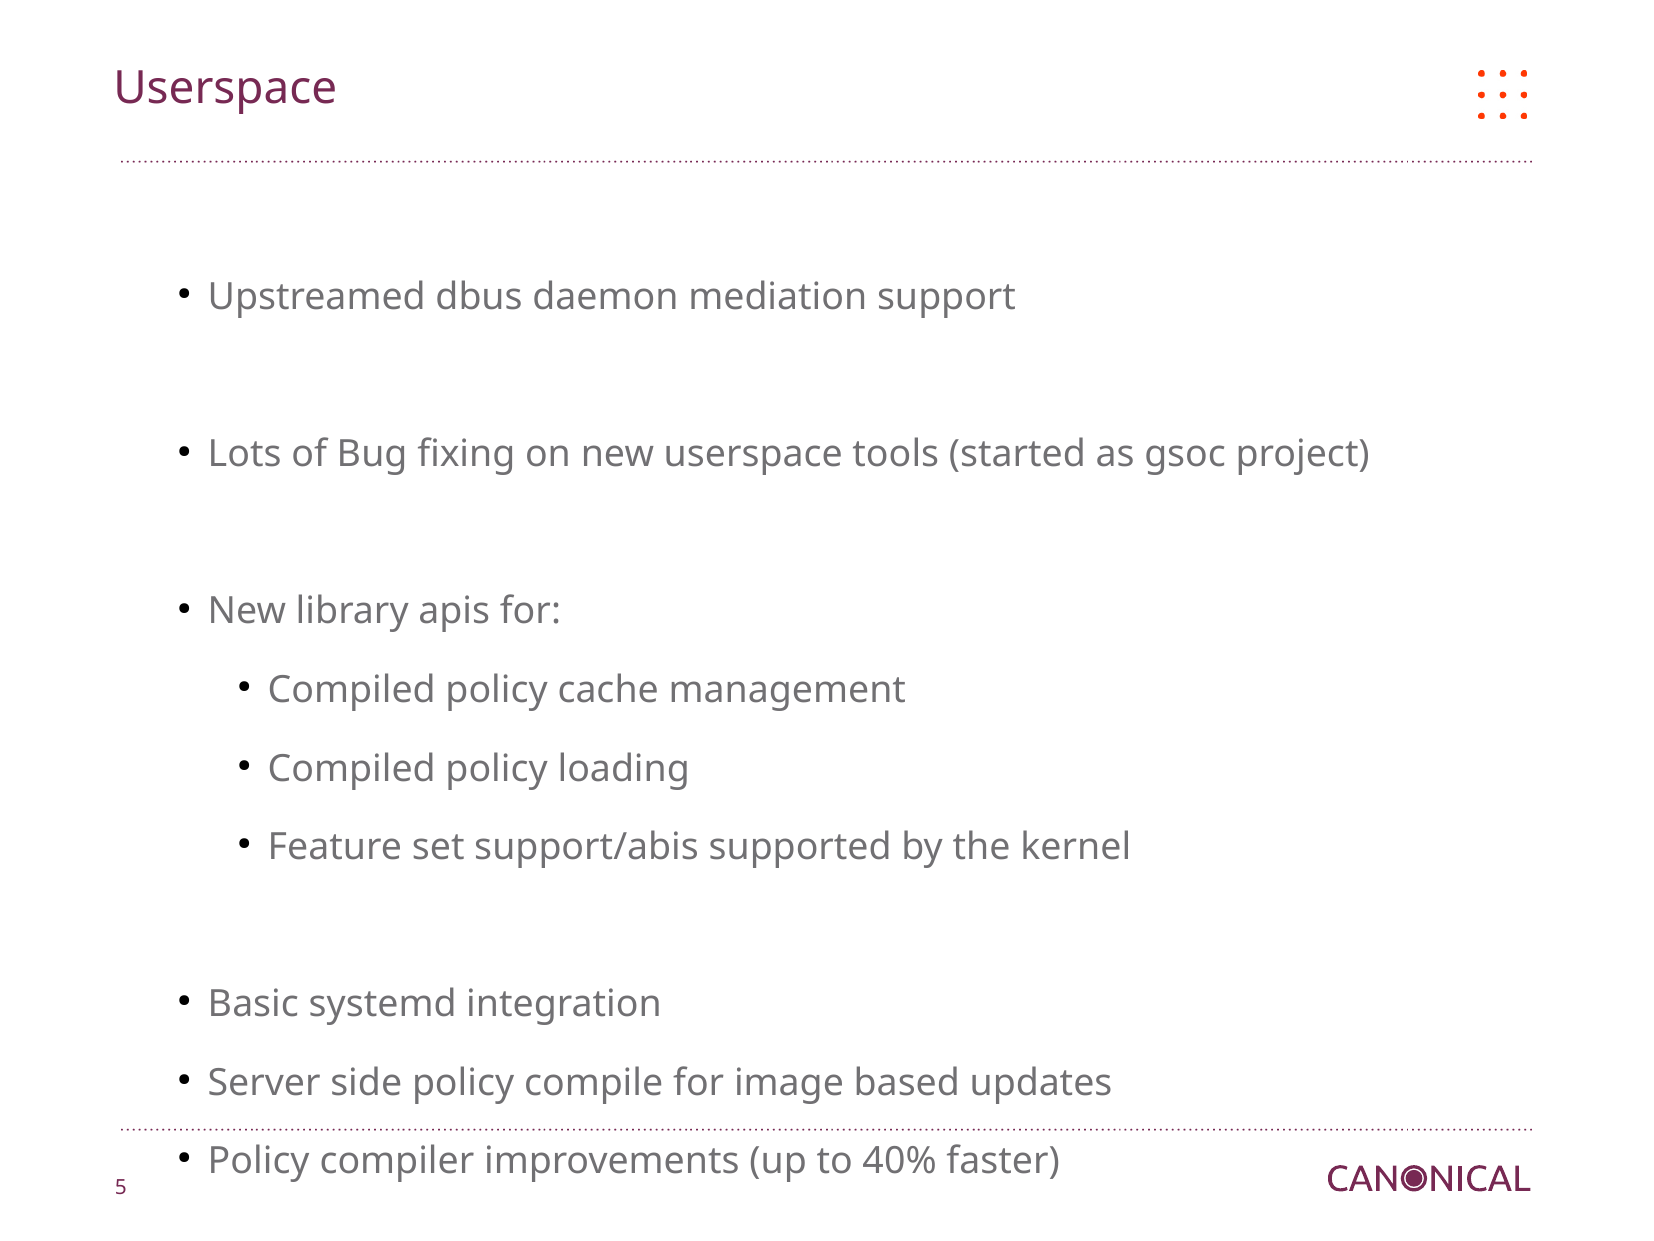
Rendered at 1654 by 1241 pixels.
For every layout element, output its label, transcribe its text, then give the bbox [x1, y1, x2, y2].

picture [111, 159, 1533, 166]
picture [111, 1127, 1533, 1134]
picture [1478, 70, 1527, 119]
title Userspace [113, 59, 1382, 112]
list Upstreamed dbus daemon mediation support Lots of Bug fixing on new userspace tools (started as gsoc project) New library apis for: Compiled policy cache management Compiled policy loading Feature set support/abis supported by the kernel Basic systemd integration Server side policy compile for image based updates Policy compiler improvements (up to 40% faster) [147, 256, 1506, 1111]
